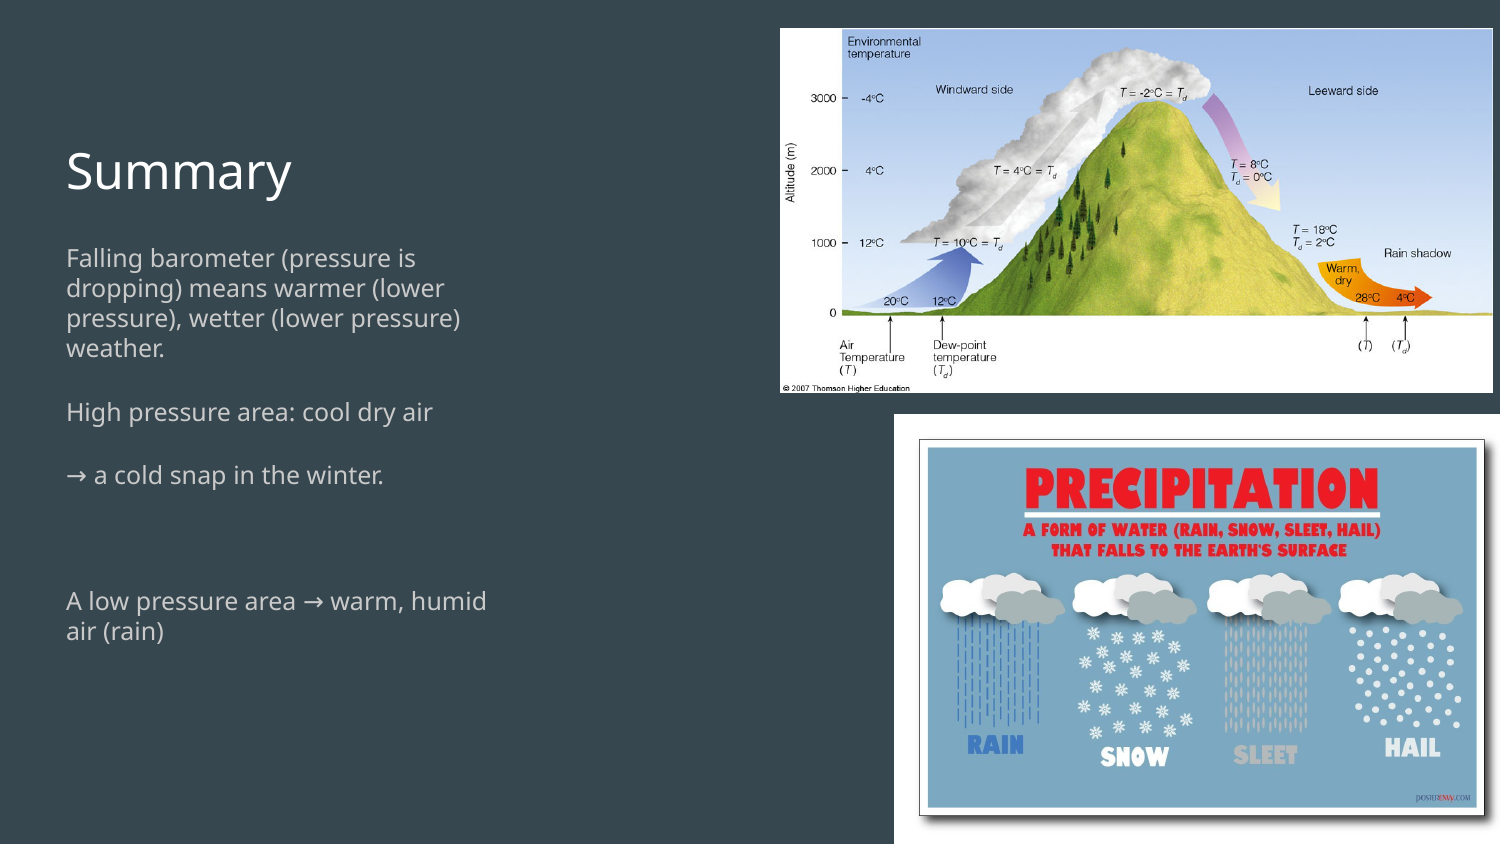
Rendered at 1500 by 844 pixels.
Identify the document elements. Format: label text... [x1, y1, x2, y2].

list Falling barometer (pressure is dropping) means warmer (lower pressure), wetter (lower pressure) weather. High pressure area: cool dry air → a cold snap in the winter. A low pressure area → warm, humid air (rain) [51, 227, 512, 750]
picture [780, 28, 1493, 393]
picture [894, 414, 1500, 844]
title Summary [51, 91, 512, 216]
